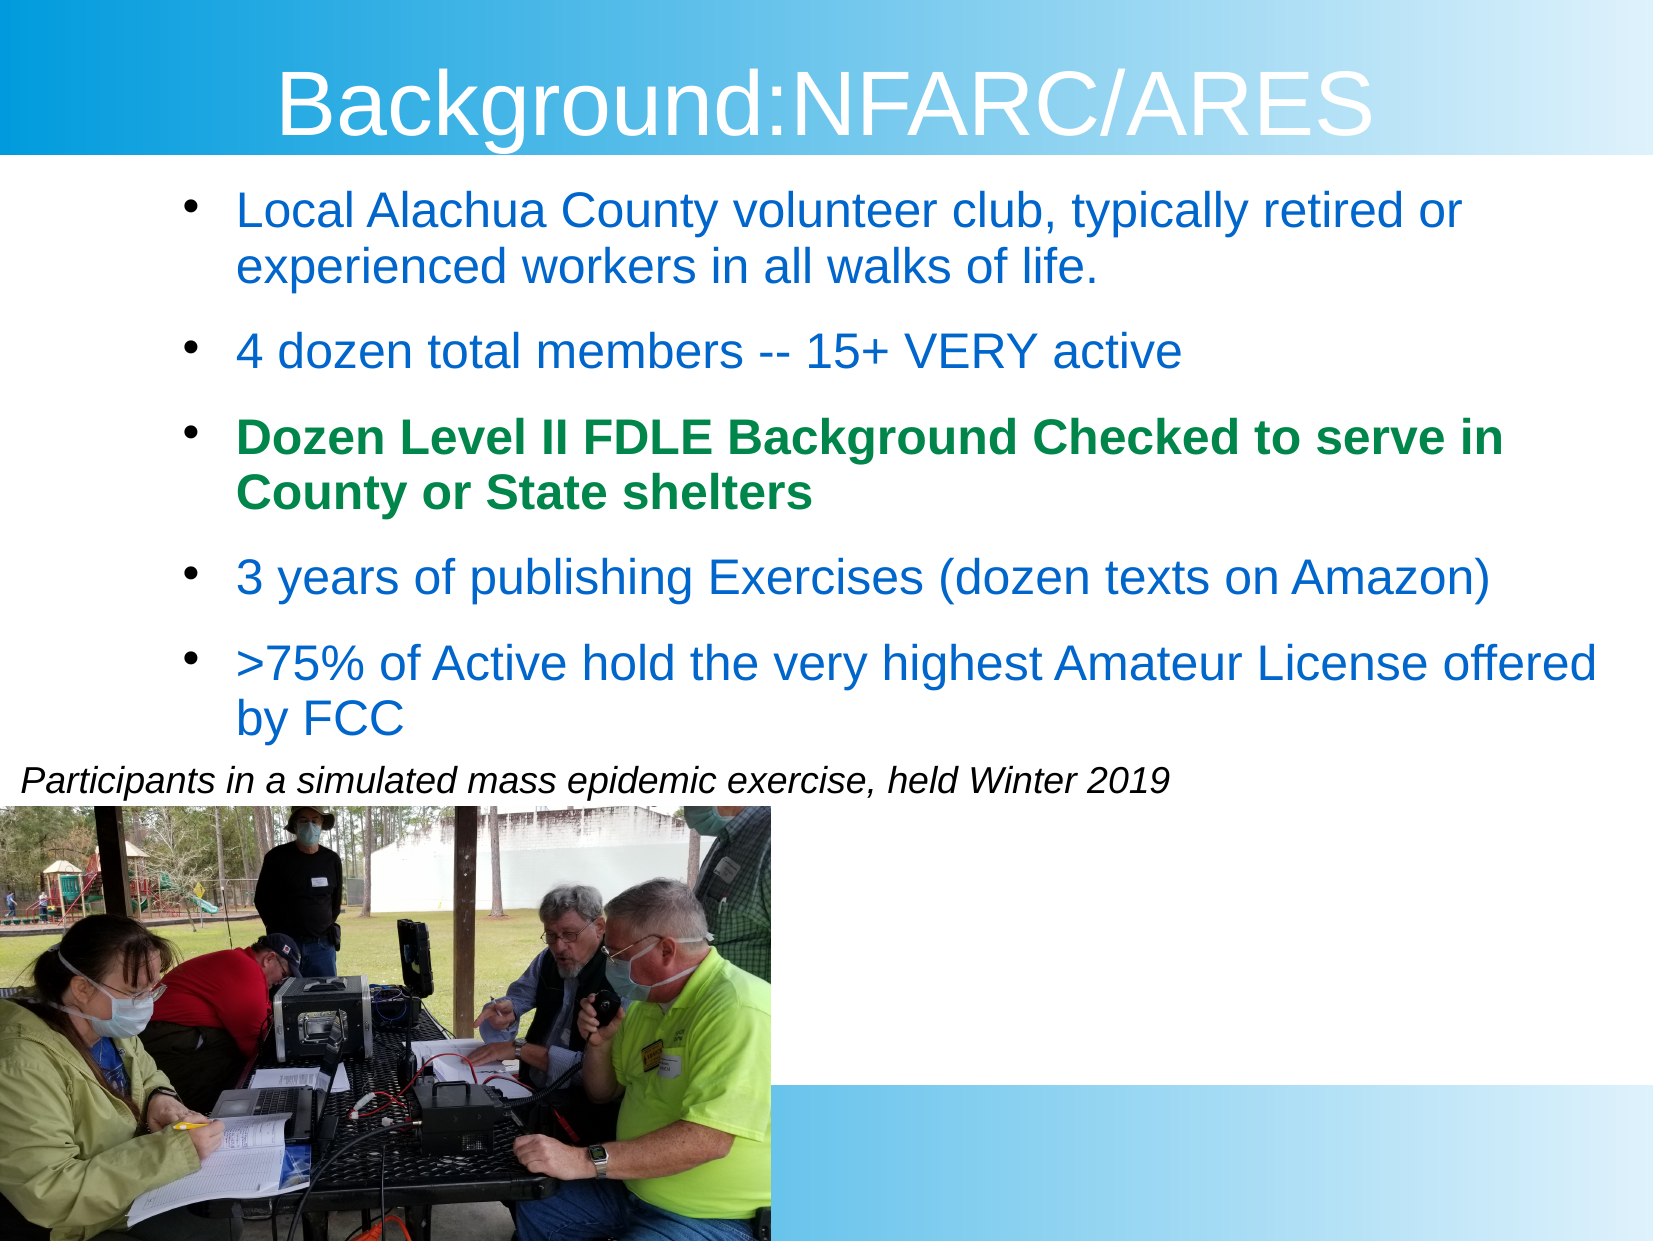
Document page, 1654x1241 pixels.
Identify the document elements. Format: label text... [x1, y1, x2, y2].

list Local Alachua County volunteer club, typically retired or experienced workers in all walks of life. 4 dozen total members -- 15+ VERY active Dozen Level II FDLE Background Checked to serve in County or State shelters 3 years of publishing Exercises (dozen texts on Amazon) >75% of Active hold the very highest Amateur License offered by FCC [165, 179, 1621, 900]
text_box Participants in a simulated mass epidemic exercise, held Winter 2019 [5, 749, 1186, 807]
picture [0, 806, 771, 1241]
title Background:NFARC/ARES [82, 49, 1571, 155]
